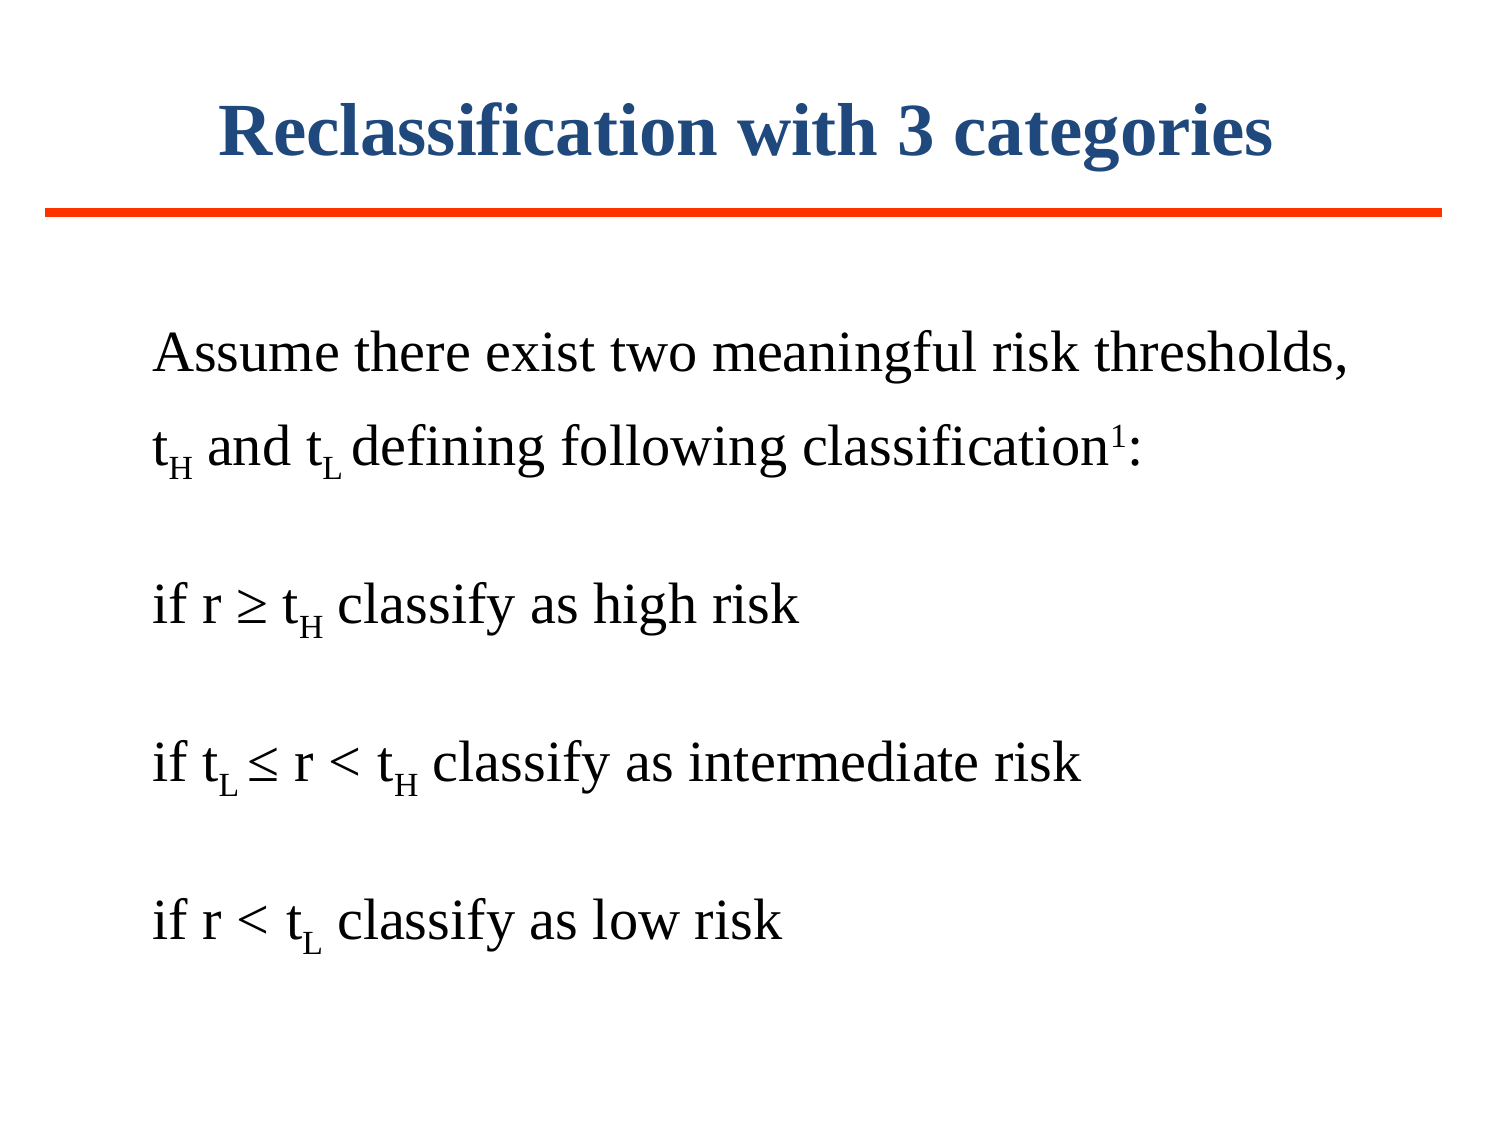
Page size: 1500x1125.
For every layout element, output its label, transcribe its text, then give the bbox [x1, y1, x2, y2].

text_box Reclassification with 3 categories [99, 37, 1413, 208]
text_box Assume there exist two meaningful risk thresholds, tH and tL defining following classification1: if r ≥ tH classify as high risk if tL ≤ r < tH classify as intermediate risk if r < tL classify as low risk [137, 284, 1413, 970]
